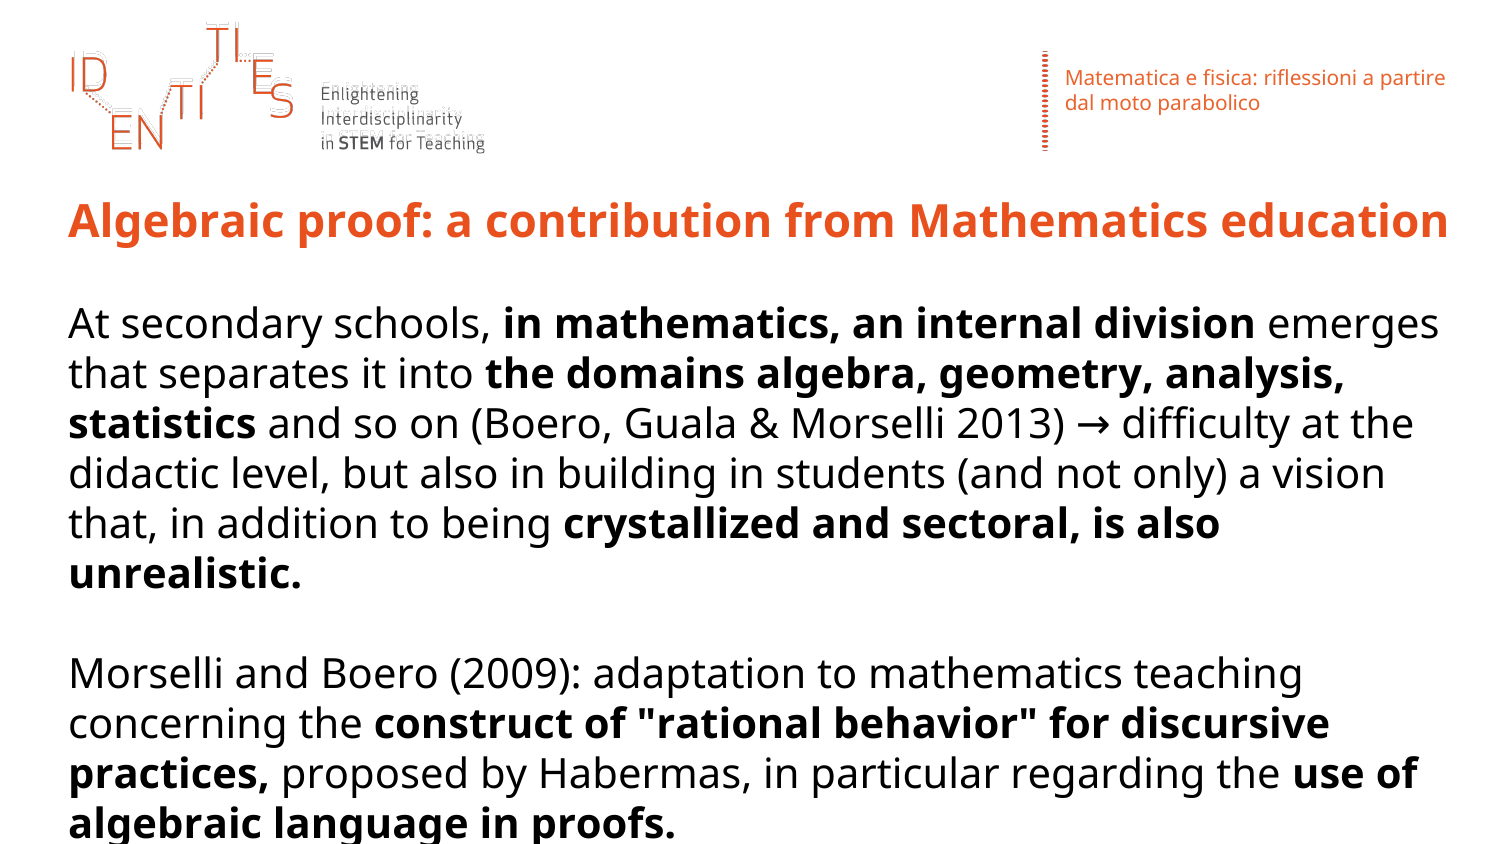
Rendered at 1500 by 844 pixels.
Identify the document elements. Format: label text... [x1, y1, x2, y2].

picture [1042, 51, 1051, 151]
text_box Algebraic proof: a contribution from Mathematics education At secondary schools, in mathematics, an internal division emerges that separates it into the domains algebra, geometry, analysis, statistics and so on (Boero, Guala & Morselli 2013) → difficulty at the didactic level, but also in building in students (and not only) a vision that, in addition to being crystallized and sectoral, is also unrealistic. Morselli and Boero (2009): adaptation to mathematics teaching concerning the construct of "rational behavior" for discursive practices, proposed by Habermas, in particular regarding the use of algebraic language in proofs. [53, 183, 1466, 735]
text_box Matematica e fisica: riflessioni a partire dal moto parabolico [1049, 57, 1472, 164]
picture [71, 18, 485, 157]
